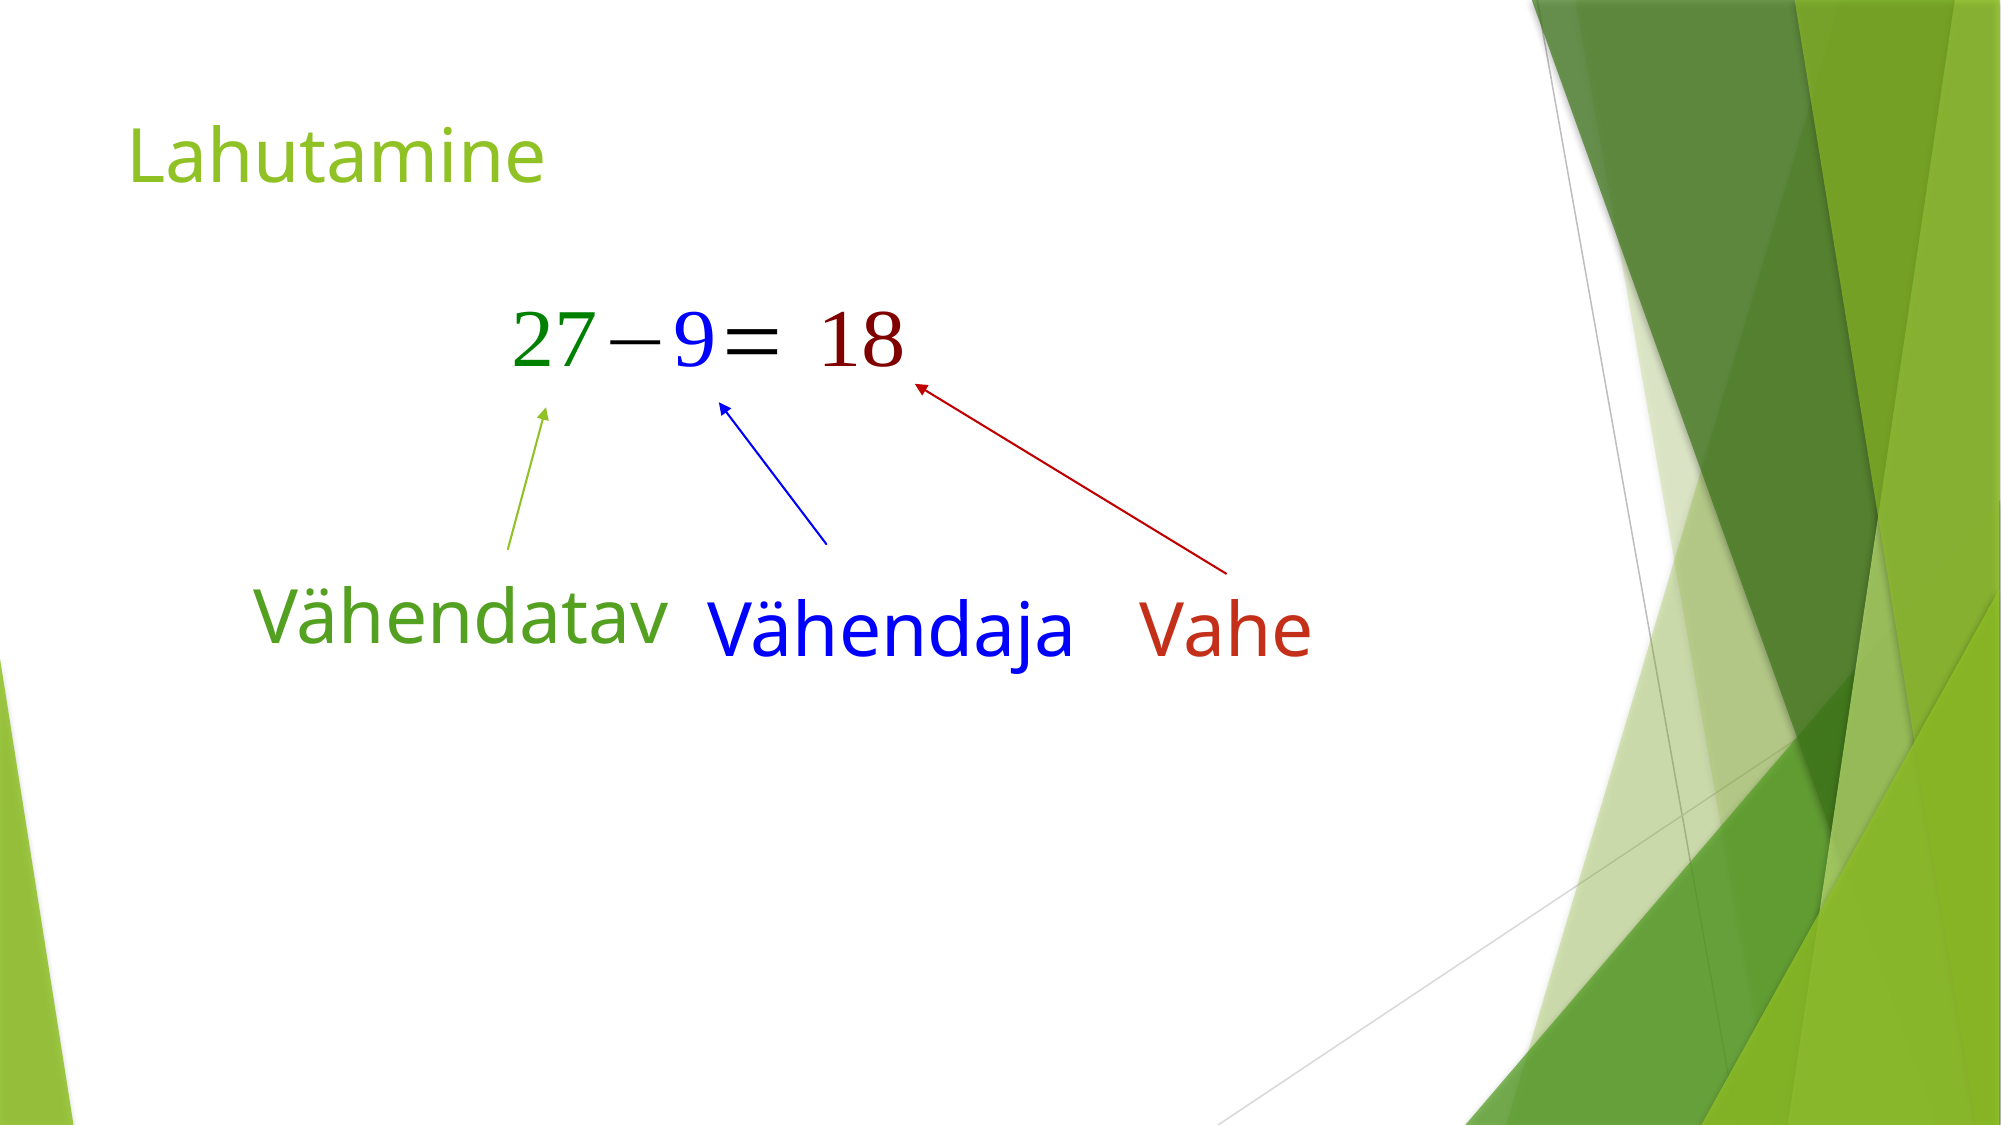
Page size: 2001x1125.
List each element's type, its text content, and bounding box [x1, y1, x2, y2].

chart [808, 293, 917, 384]
chart [501, 293, 799, 384]
text_box Vahe [1125, 573, 1329, 679]
text_box Vähendatav [238, 560, 684, 666]
title Lahutamine [111, 99, 1522, 317]
text_box Vähendaja [692, 573, 1092, 679]
